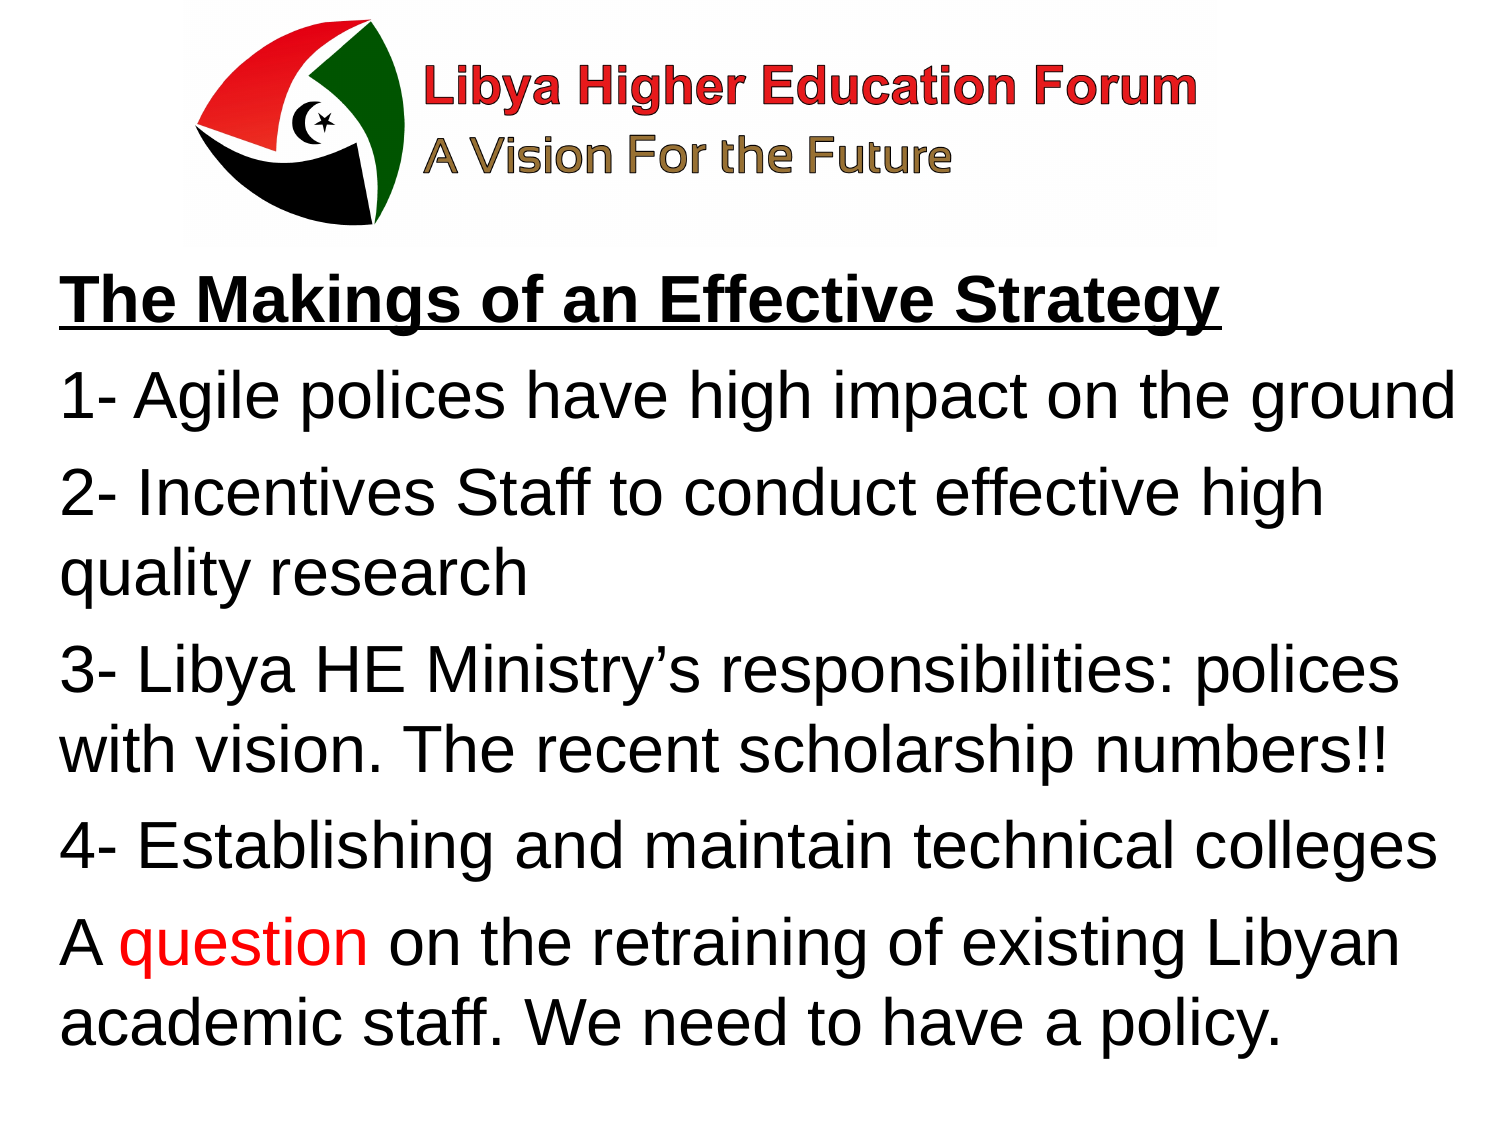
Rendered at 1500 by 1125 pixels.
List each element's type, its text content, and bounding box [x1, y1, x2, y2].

subtitle The Makings of an Effective Strategy 1- Agile polices have high impact on the ground 2- Incentives Staff to conduct effective high quality research 3- Libya HE Ministry’s responsibilities: polices with vision. The recent scholarship numbers!! 4- Establishing and maintain technical colleges A question on the retraining of existing Libyan academic staff. We need to have a policy. [17, 248, 1500, 536]
picture [183, 0, 1217, 247]
